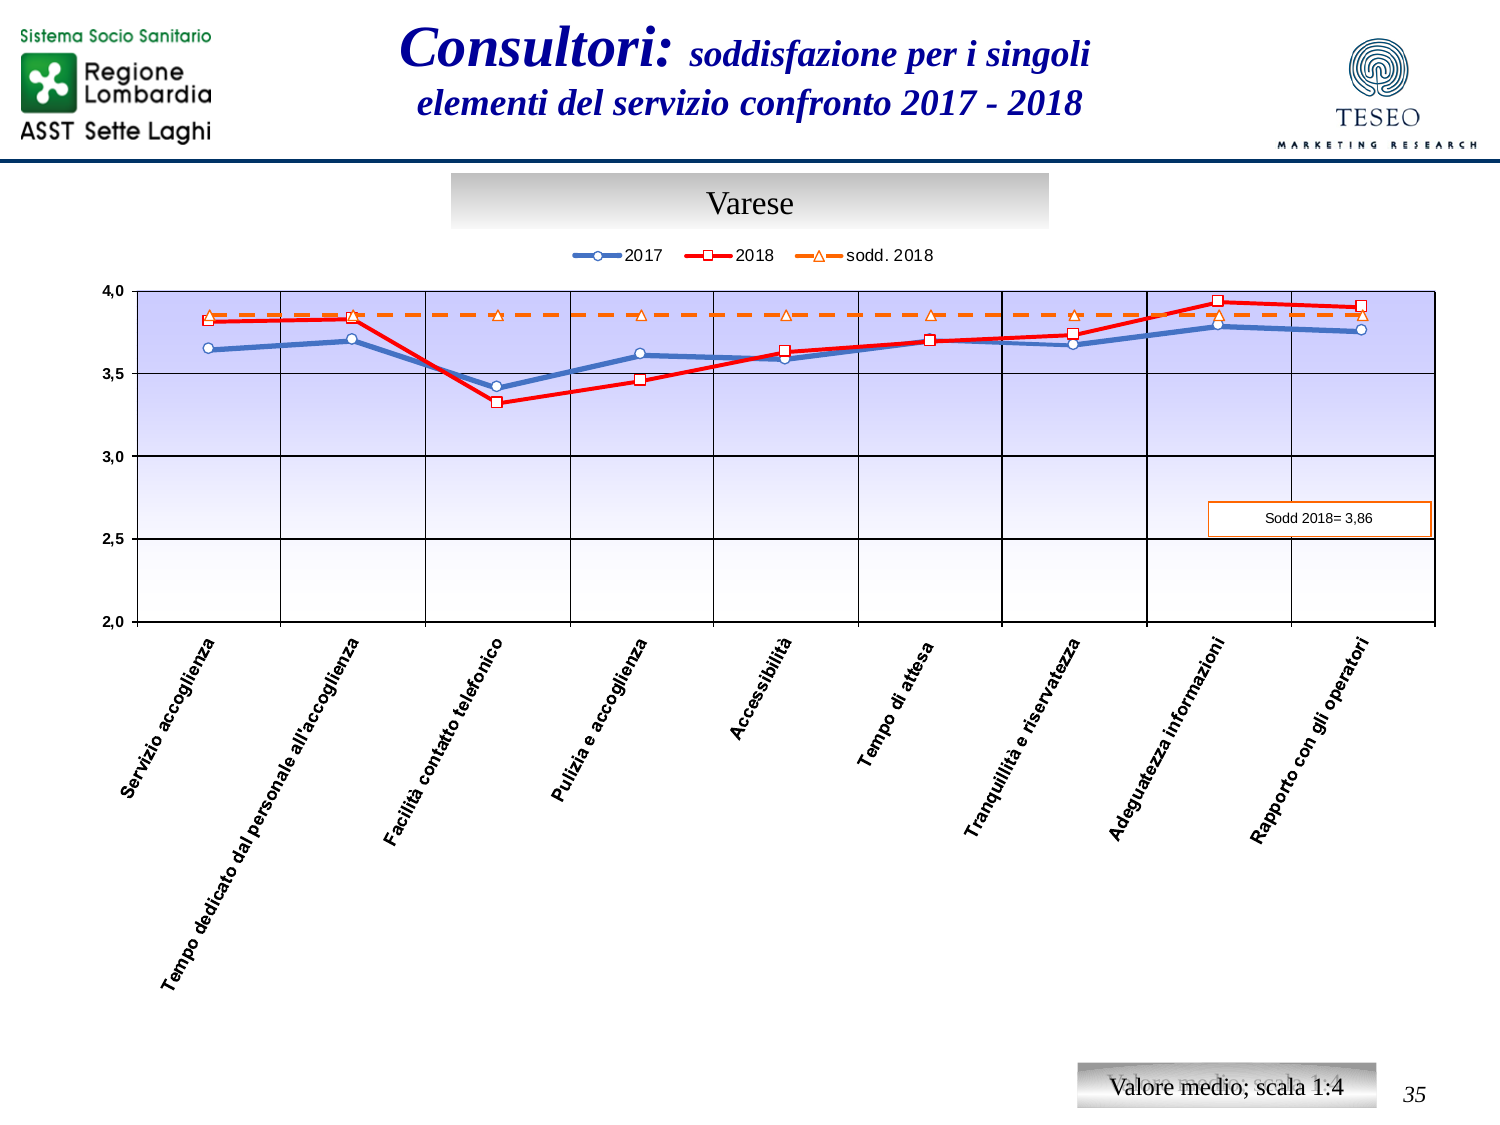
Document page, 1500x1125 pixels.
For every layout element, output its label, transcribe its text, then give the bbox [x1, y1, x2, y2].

picture [21, 26, 206, 148]
text_box Varese [451, 173, 1049, 229]
picture [61, 230, 1439, 1014]
text_box Consultori: soddisfazione per i singoli elementi del servizio confronto 2017 - 2018 [206, 25, 1294, 151]
text_box Valore medio; scala 1:4 [1077, 1062, 1377, 1108]
picture [1294, 30, 1481, 149]
text_box Valore medio; scala 1:4 [1074, 1059, 1374, 1105]
